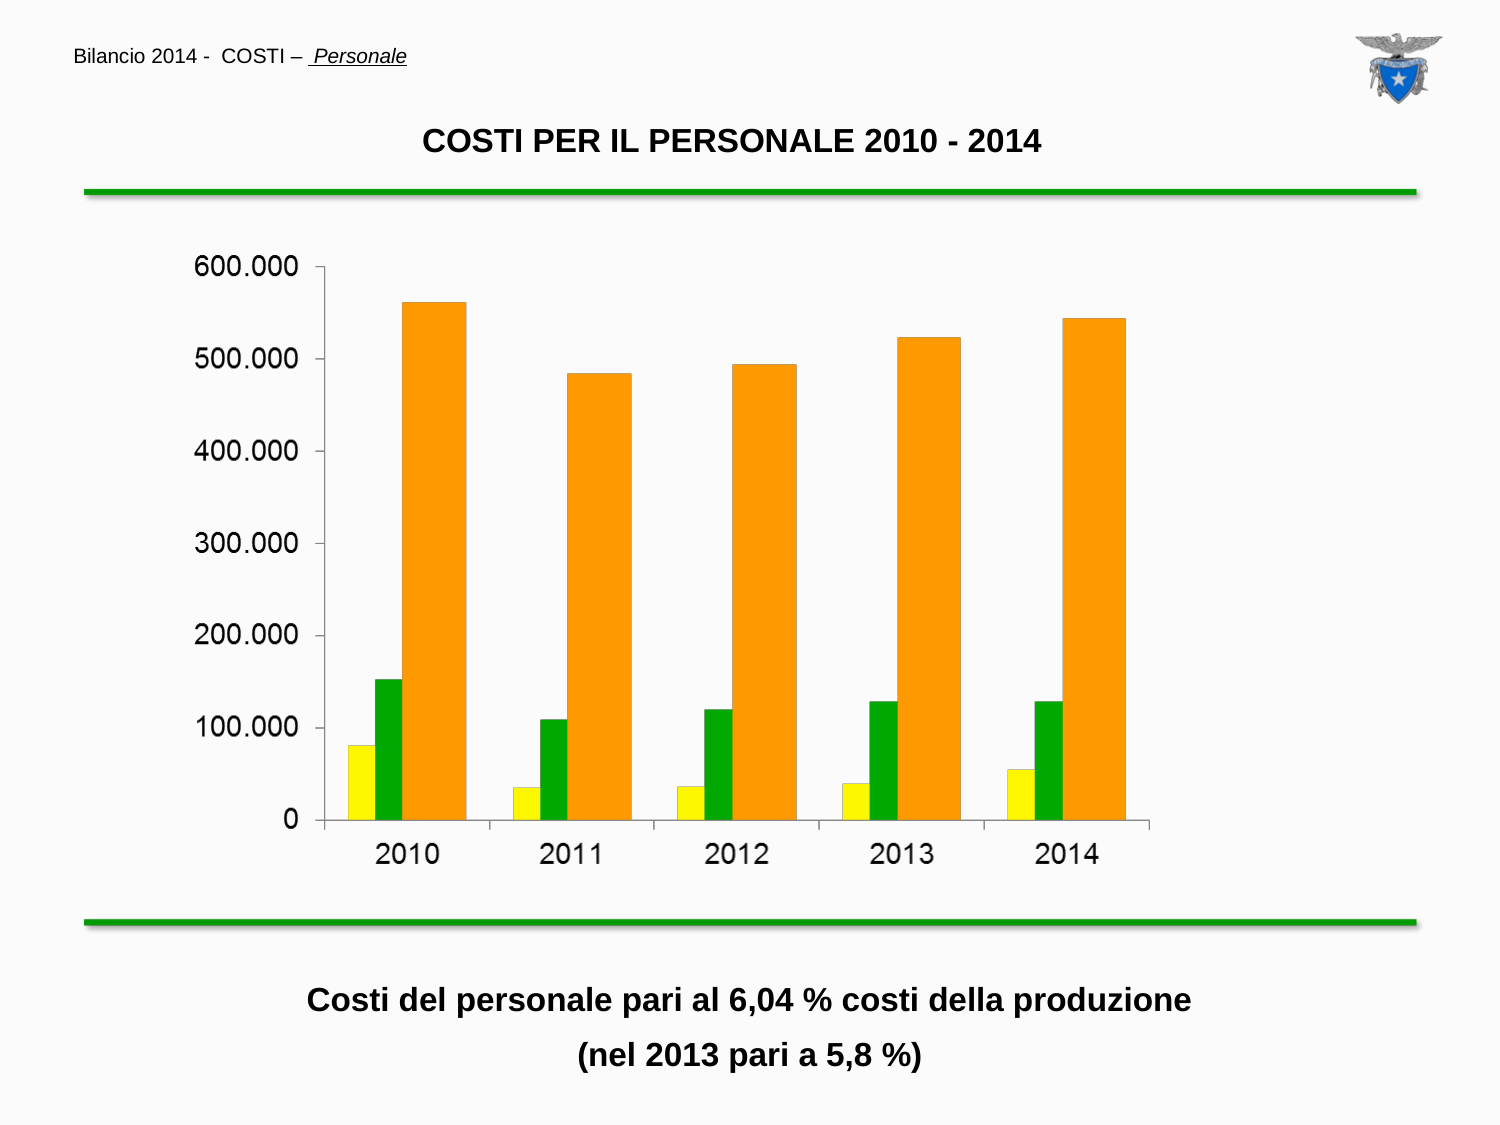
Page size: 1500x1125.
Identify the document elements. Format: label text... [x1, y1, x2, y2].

chart [183, 233, 1324, 892]
text_box Costi del personale pari al 6,04 % costi della produzione (nel 2013 pari a 5,8 %) [138, 964, 1362, 1087]
text_box Bilancio 2014 - COSTI – Personale [58, 35, 504, 76]
text_box COSTI PER IL PERSONALE 2010 - 2014 [159, 111, 1306, 168]
picture [78, 914, 1428, 939]
picture [78, 183, 1428, 208]
picture [1352, 29, 1447, 112]
